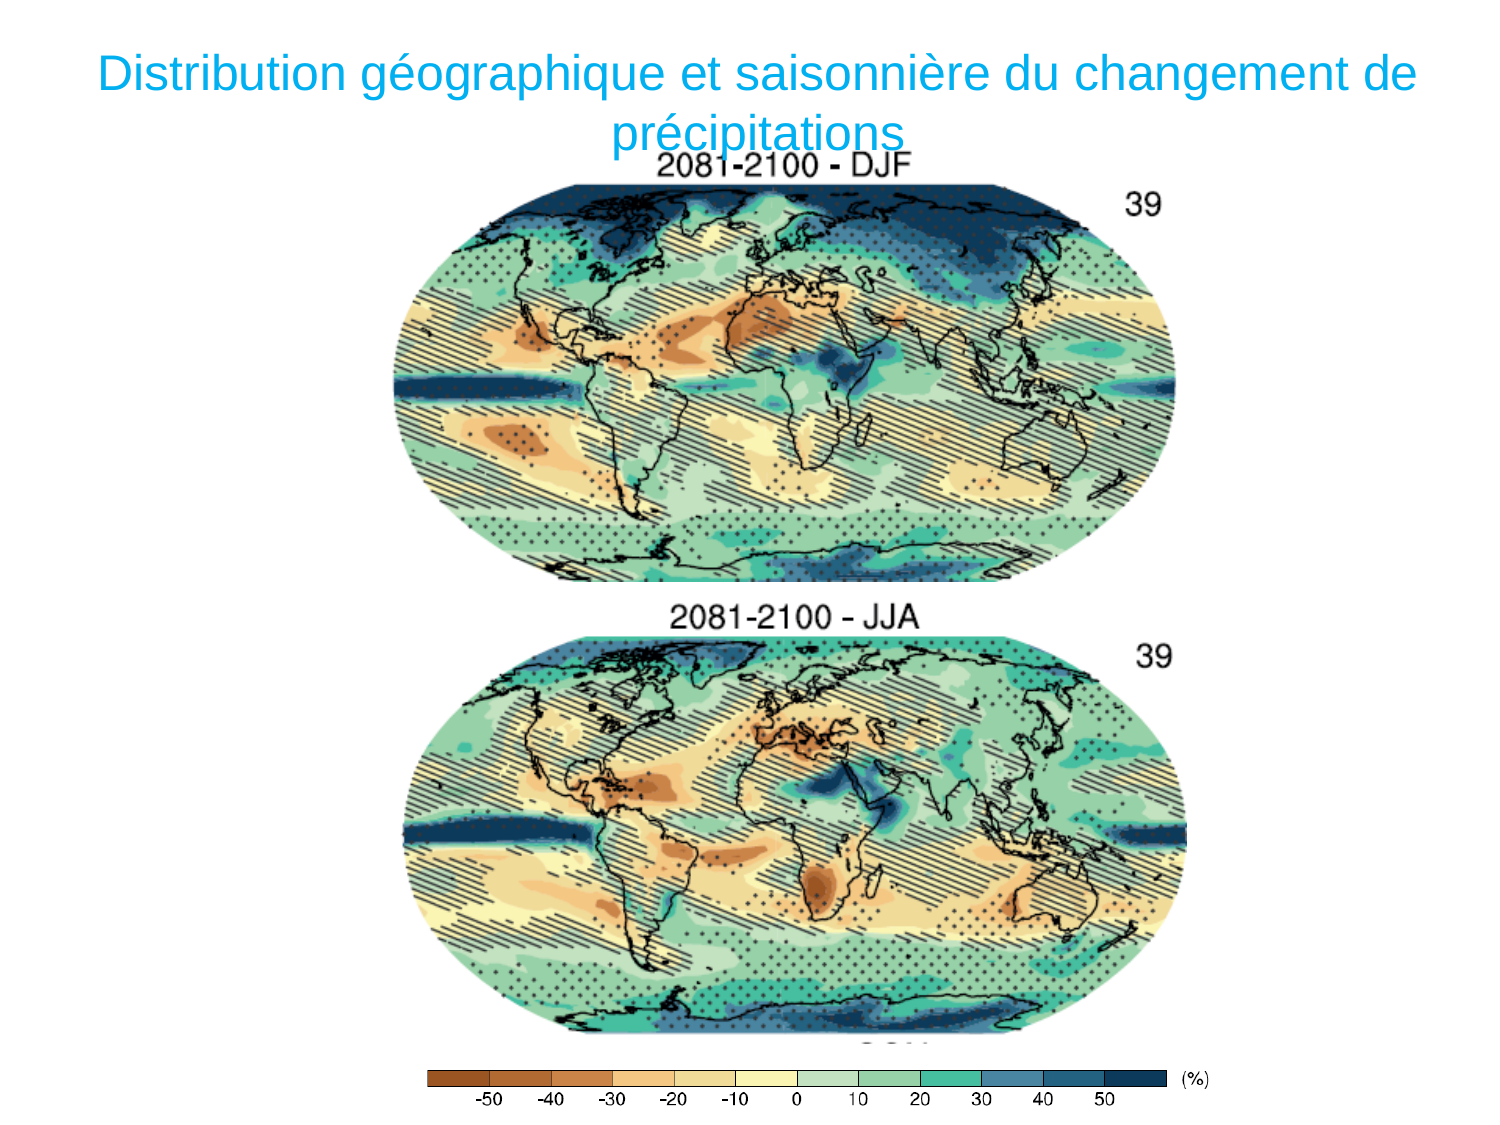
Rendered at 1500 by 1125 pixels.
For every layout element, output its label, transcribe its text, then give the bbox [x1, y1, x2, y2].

picture [392, 596, 1187, 1044]
picture [420, 1055, 1215, 1115]
text_box Distribution géographique et saisonnière du changement de précipitations [0, 33, 1500, 175]
picture [388, 175, 1184, 582]
